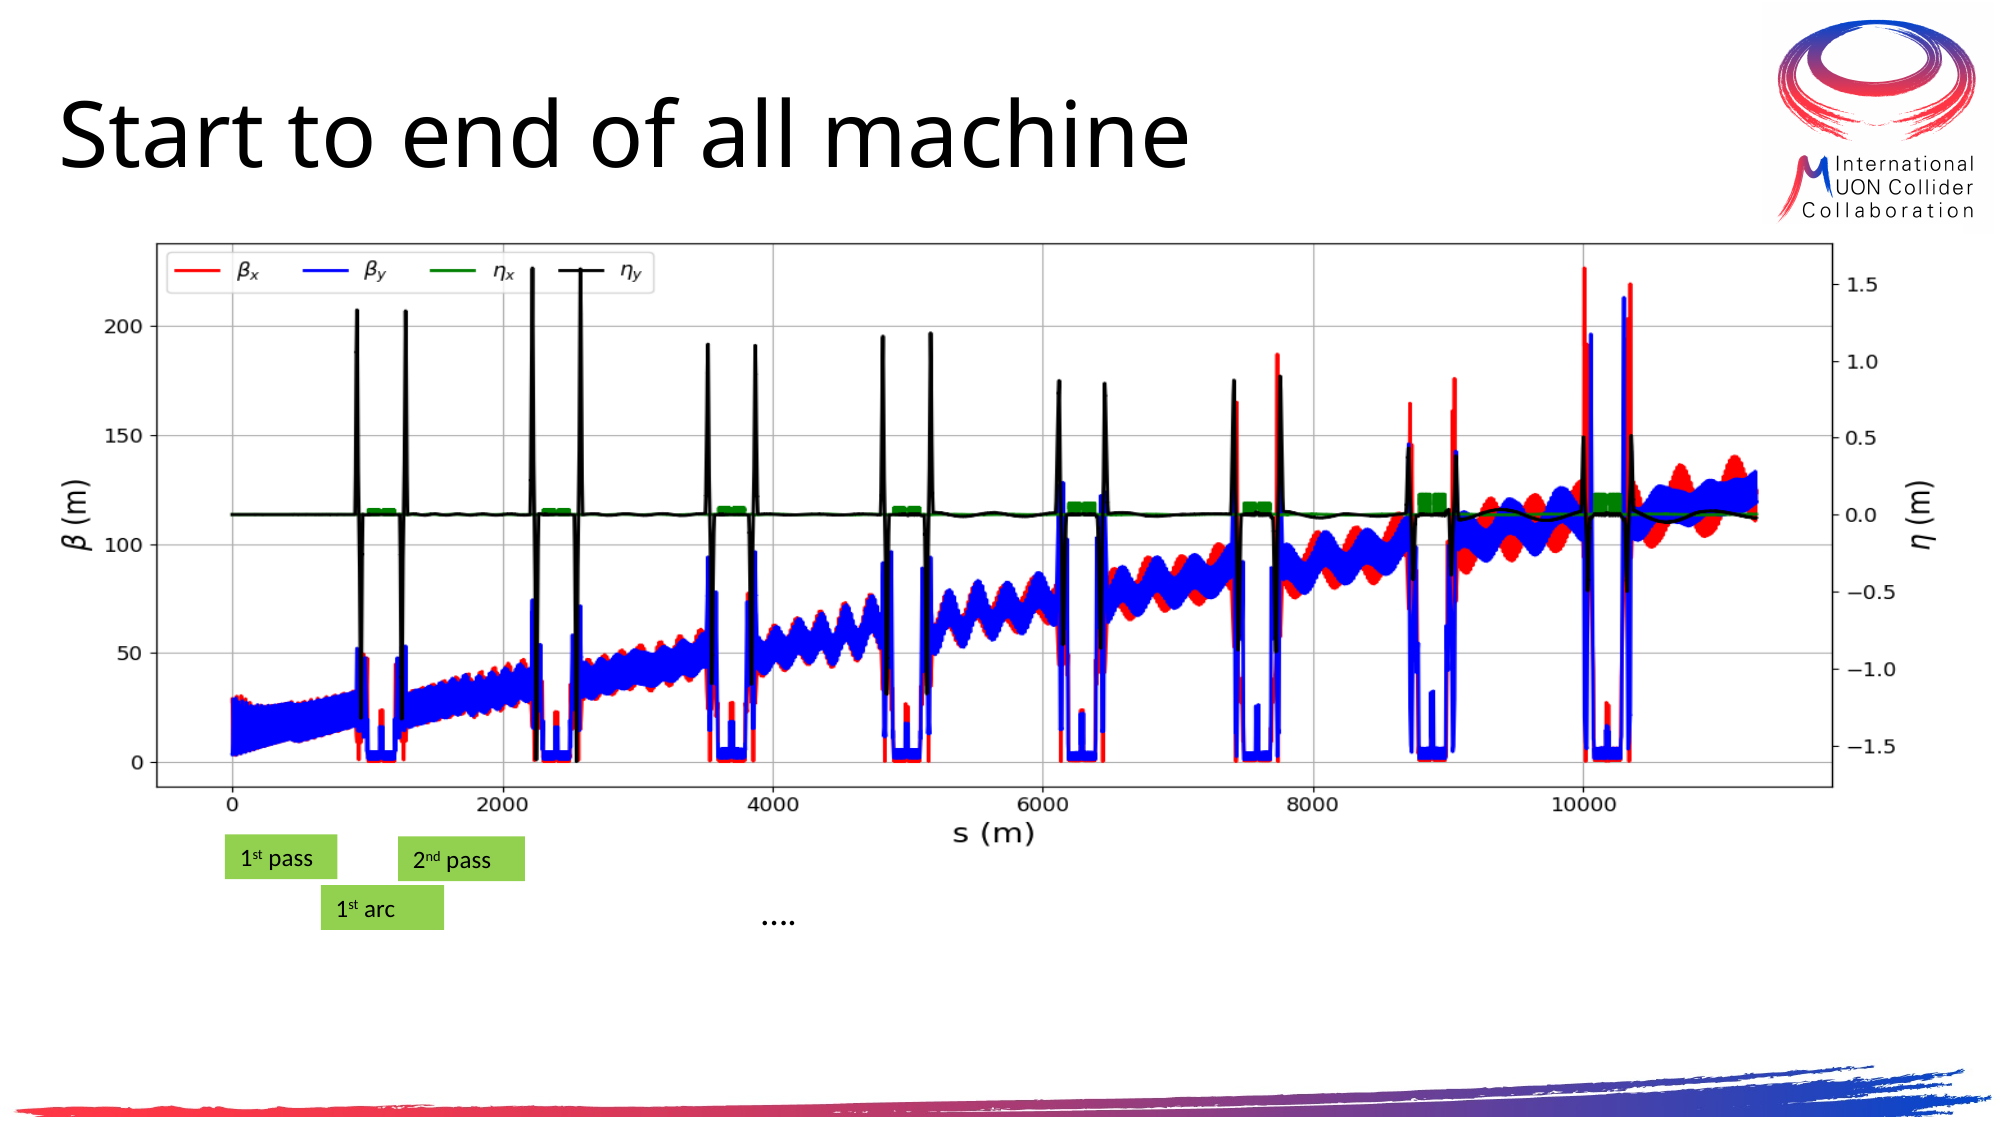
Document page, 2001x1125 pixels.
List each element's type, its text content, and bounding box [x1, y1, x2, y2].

text_box 2nd pass [398, 836, 525, 882]
text_box 1st pass [224, 834, 338, 880]
title Start to end of all machine [43, 20, 1735, 224]
picture [37, 2, 1994, 867]
text_box 1st arc [320, 885, 445, 930]
picture [0, 1058, 2000, 1117]
text_box …. [746, 880, 865, 941]
